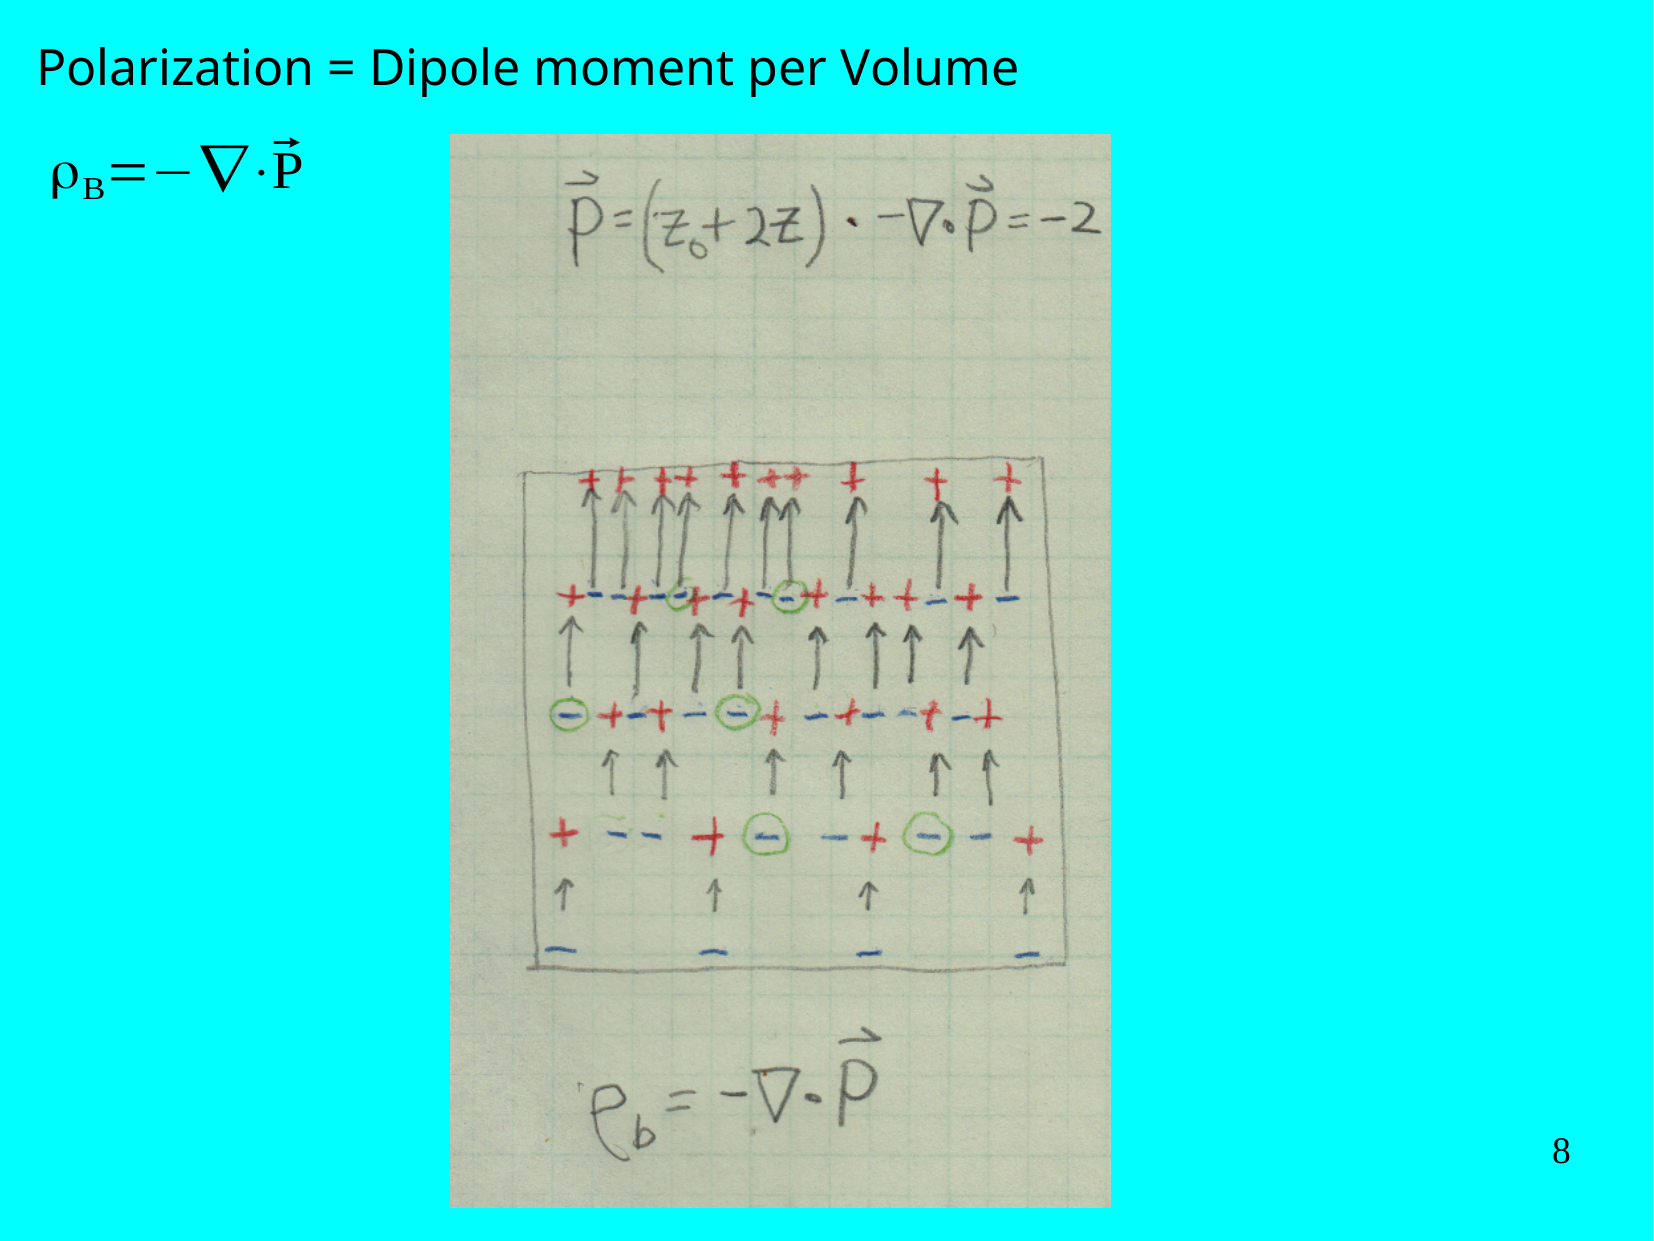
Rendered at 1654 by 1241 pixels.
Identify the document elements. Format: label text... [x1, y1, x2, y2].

text_box Polarization = Dipole moment per Volume [21, 25, 1606, 260]
chart [43, 133, 311, 207]
picture [0, 0, 1654, 1241]
